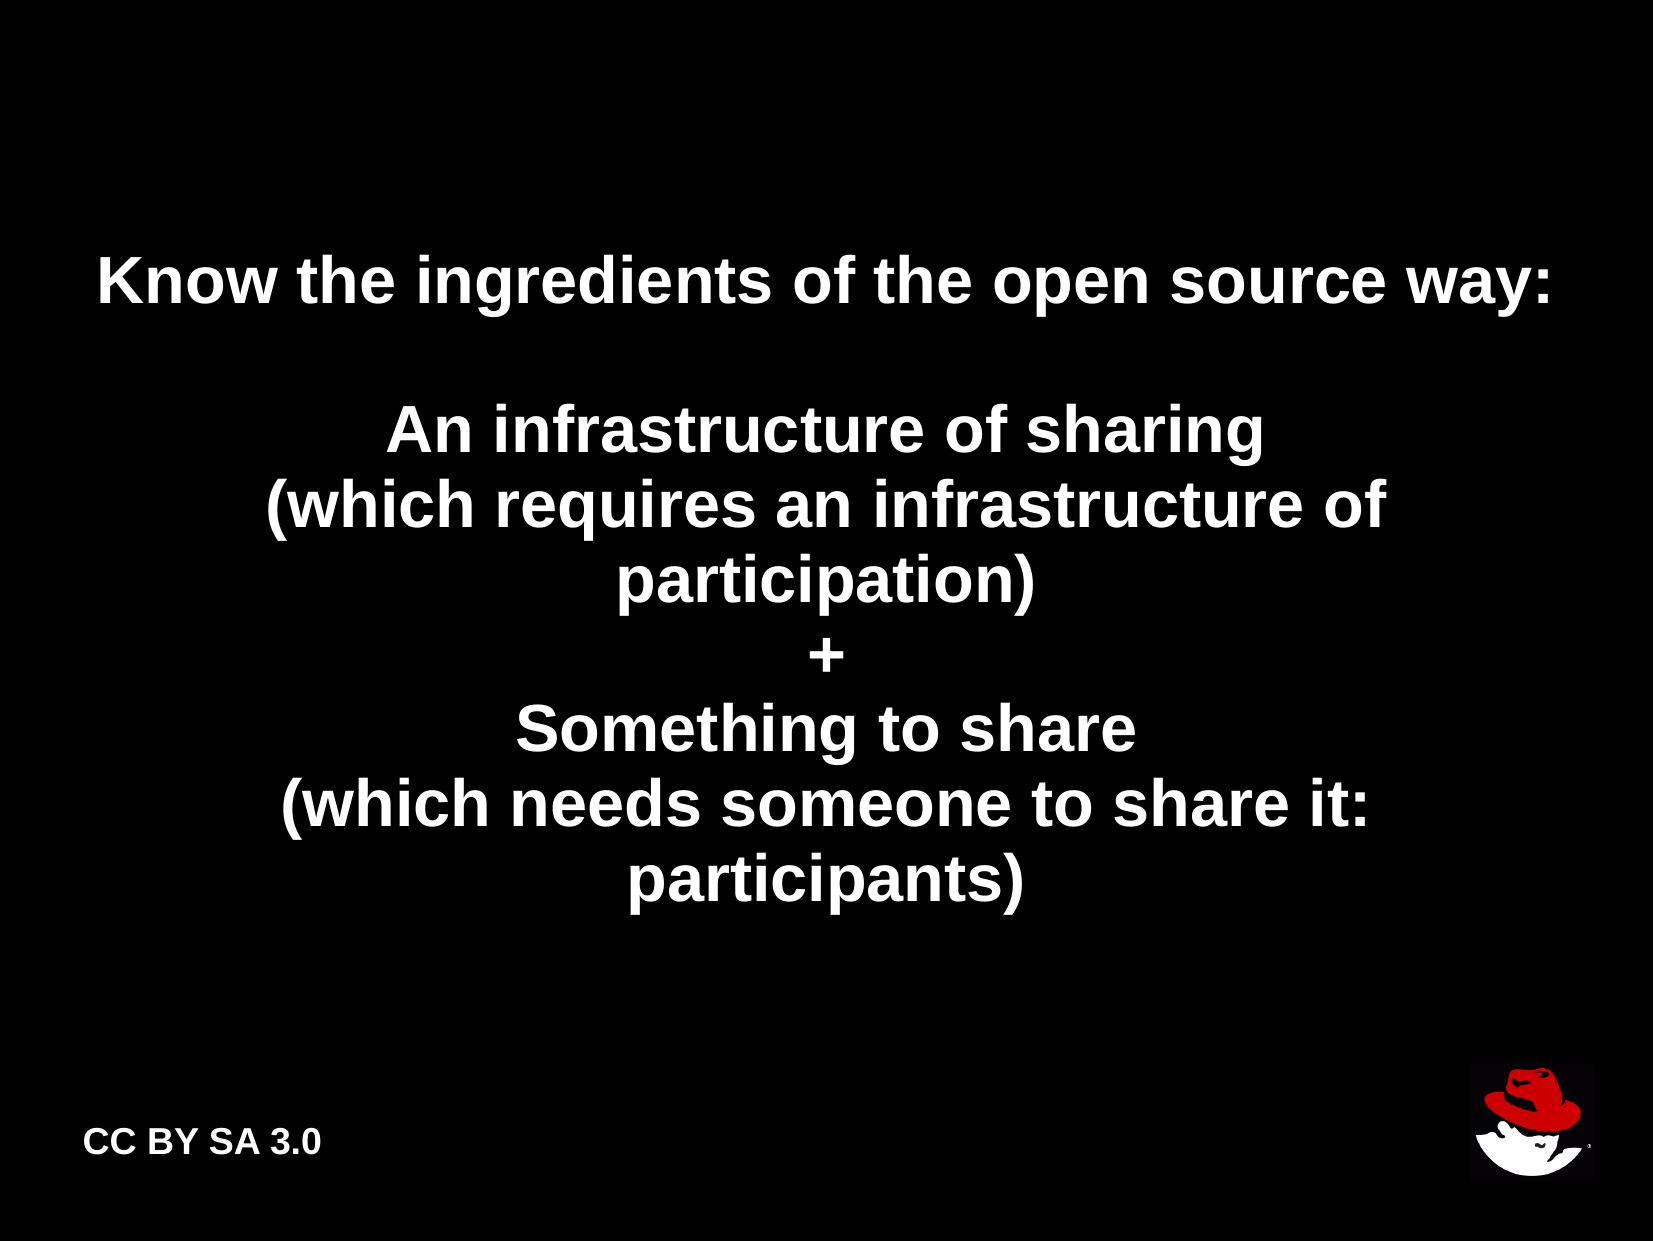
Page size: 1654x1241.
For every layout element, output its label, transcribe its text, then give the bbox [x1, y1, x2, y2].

subtitle Know the ingredients of the open source way: An infrastructure of sharing (which requires an infrastructure of participation) + Something to share (which needs someone to share it: participants) [82, 49, 1571, 1109]
picture [1470, 1063, 1594, 1182]
text_box CC BY SA 3.0 [82, 1109, 1571, 1174]
